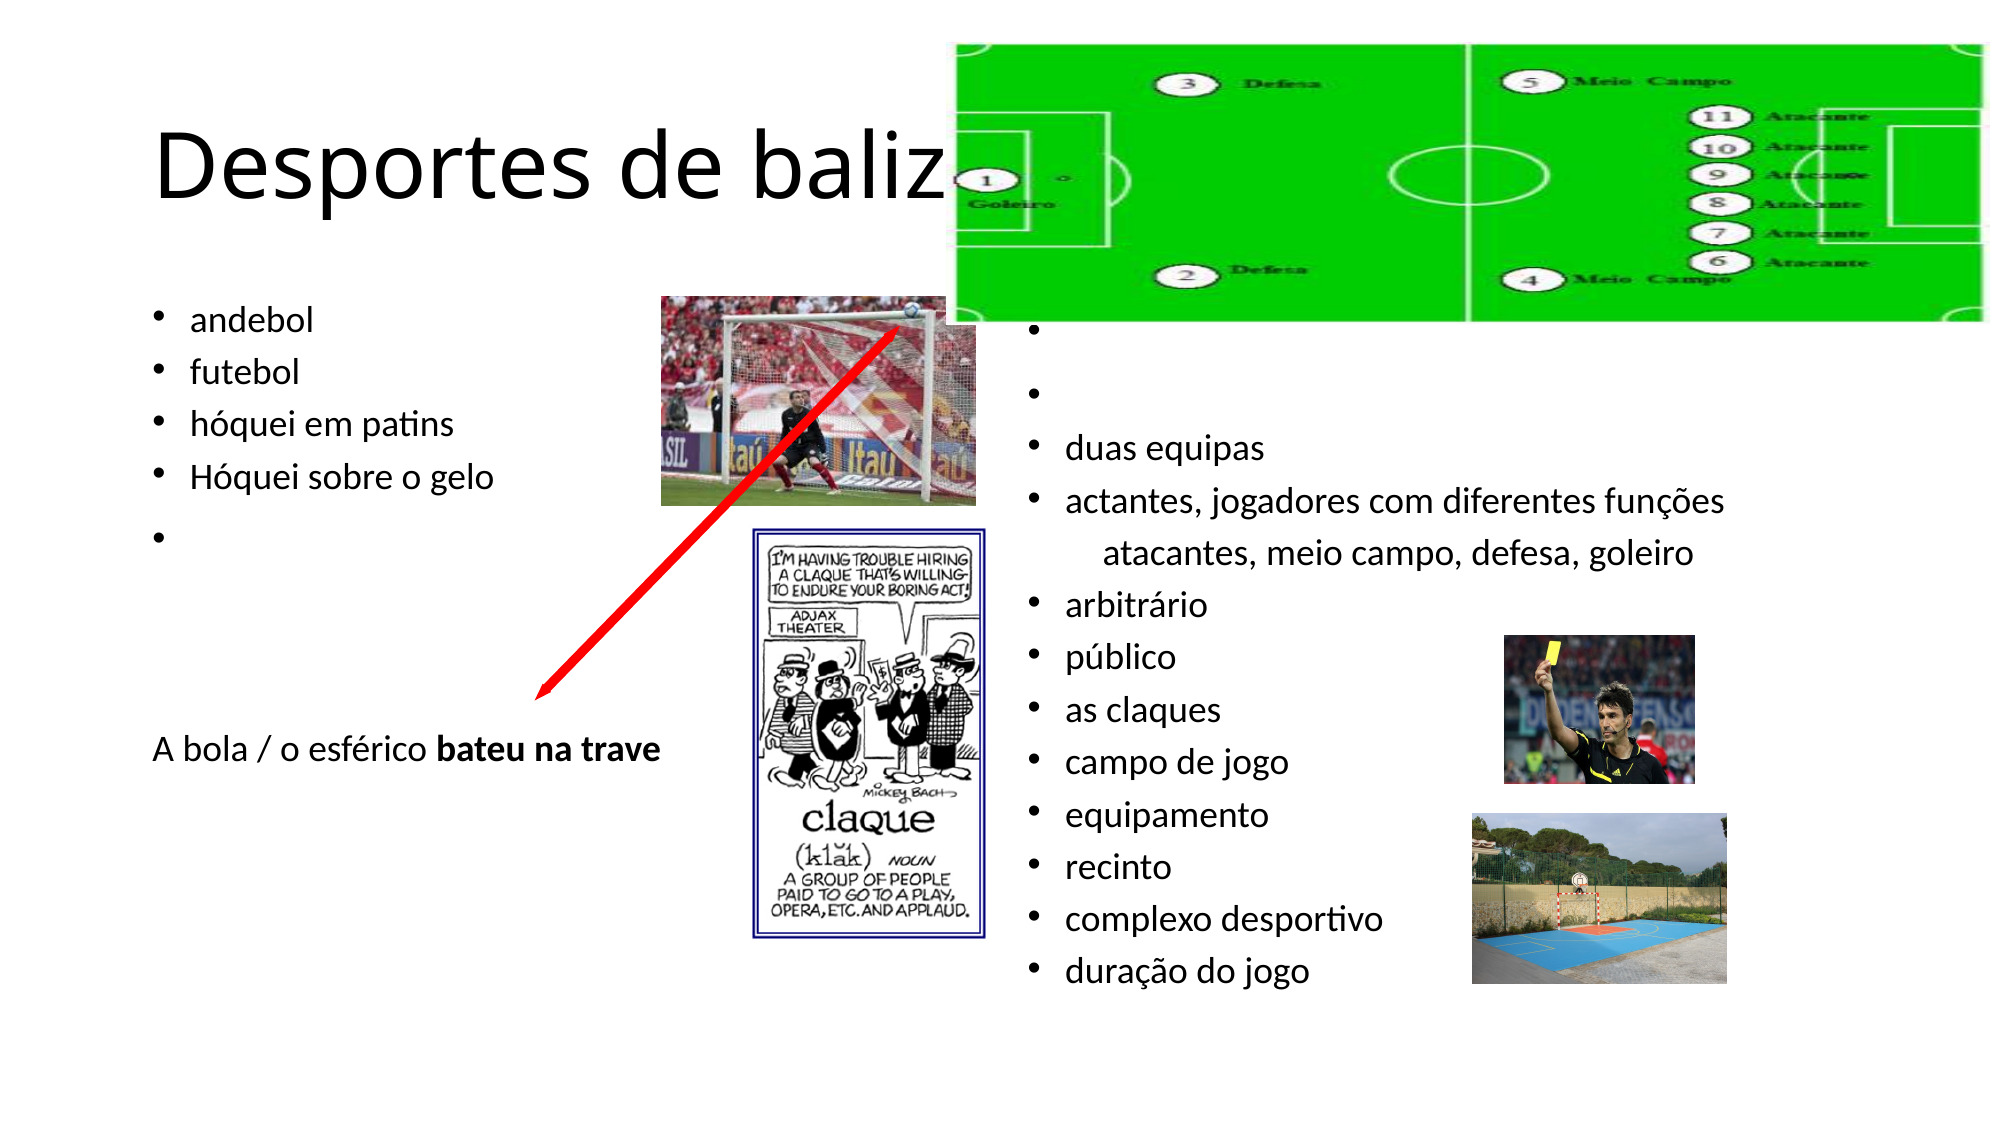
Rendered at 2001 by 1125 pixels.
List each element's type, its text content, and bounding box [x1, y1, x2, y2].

picture [661, 42, 1990, 506]
title Desportes de baliza [137, 59, 946, 278]
picture [749, 525, 988, 941]
picture [1504, 636, 1695, 785]
picture [1472, 813, 1727, 984]
list andebol futebol hóquei em patins Hóquei sobre o gelo A bola / o esférico bateu na trave [137, 299, 988, 1014]
list duas equipas actantes, jogadores com diferentes funções atacantes, meio campo, defesa, goleiro arbitrário público as claques campo de jogo equipamento recinto complexo desportivo duração do jogo [1012, 325, 1863, 1014]
